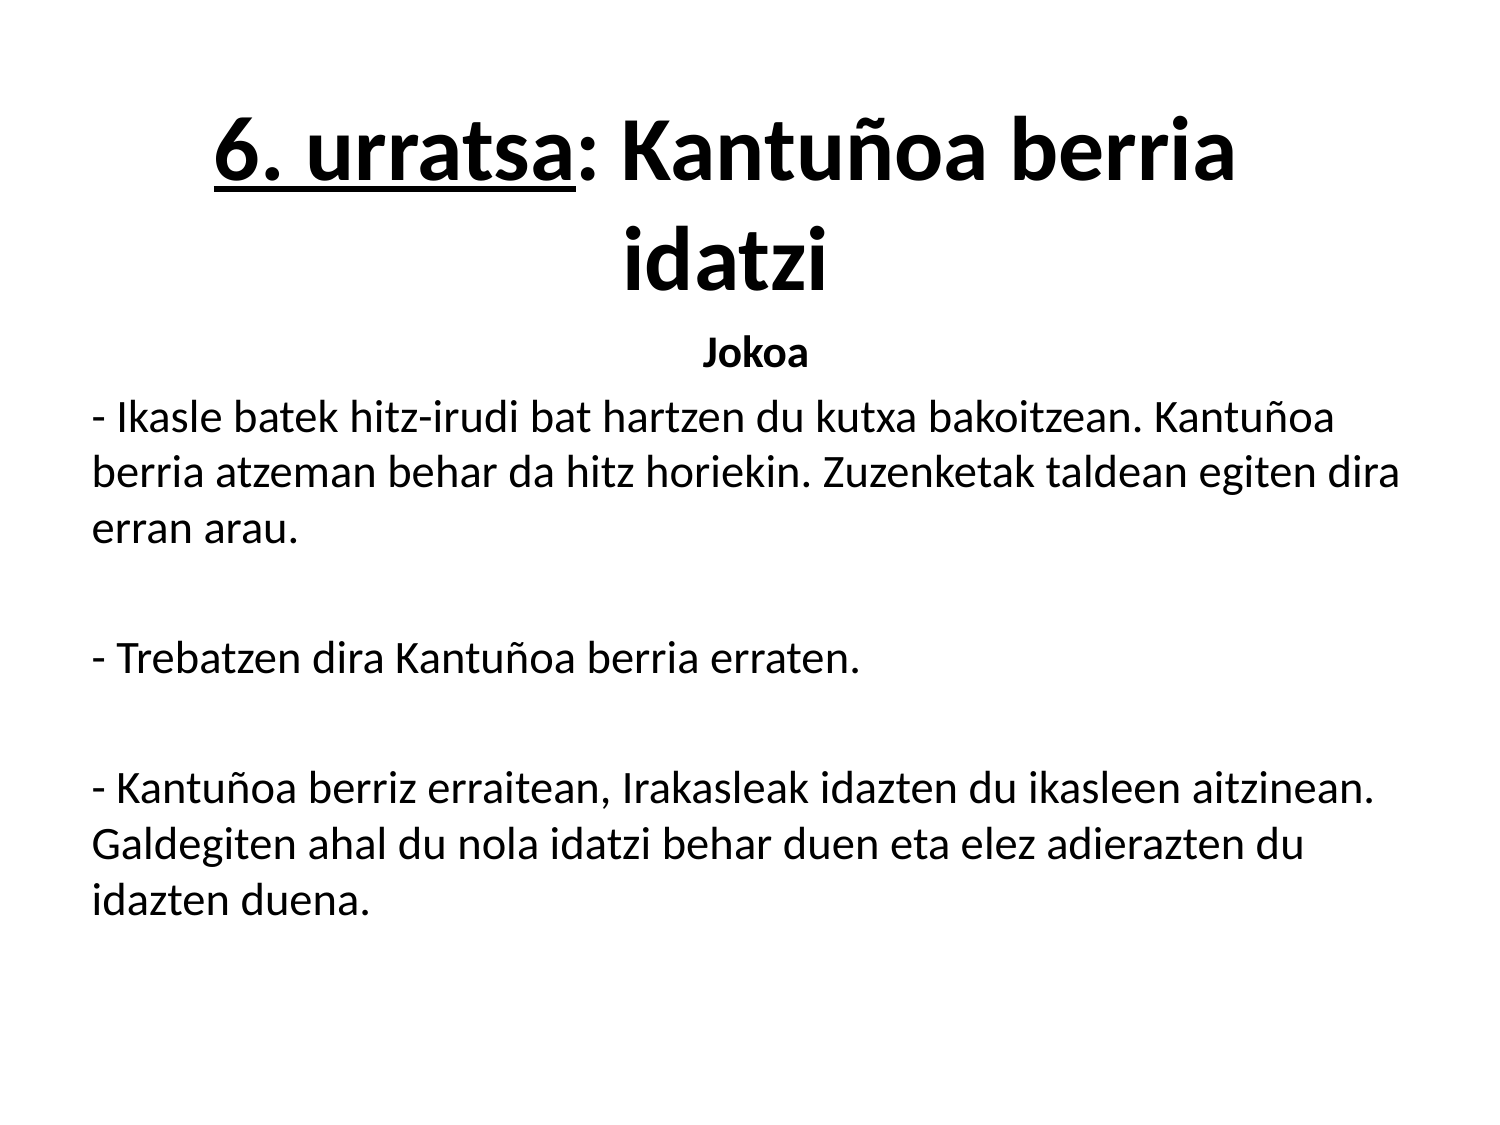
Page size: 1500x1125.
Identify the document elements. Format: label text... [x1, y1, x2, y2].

title 6. urratsa: Kantuñoa berria idatzi [88, 78, 1364, 314]
subtitle Jokoa - Ikasle batek hitz-irudi bat hartzen du kutxa bakoitzean. Kantuñoa berria atzeman behar da hitz horiekin. Zuzenketak taldean egiten dira erran arau. - Trebatzen dira Kantuñoa berria erraten. - Kantuñoa berriz erraitean, Irakasleak idazten du ikasleen aitzinean. Galdegiten ahal du nola idatzi behar duen eta elez adierazten du idazten duena. [76, 314, 1436, 941]
